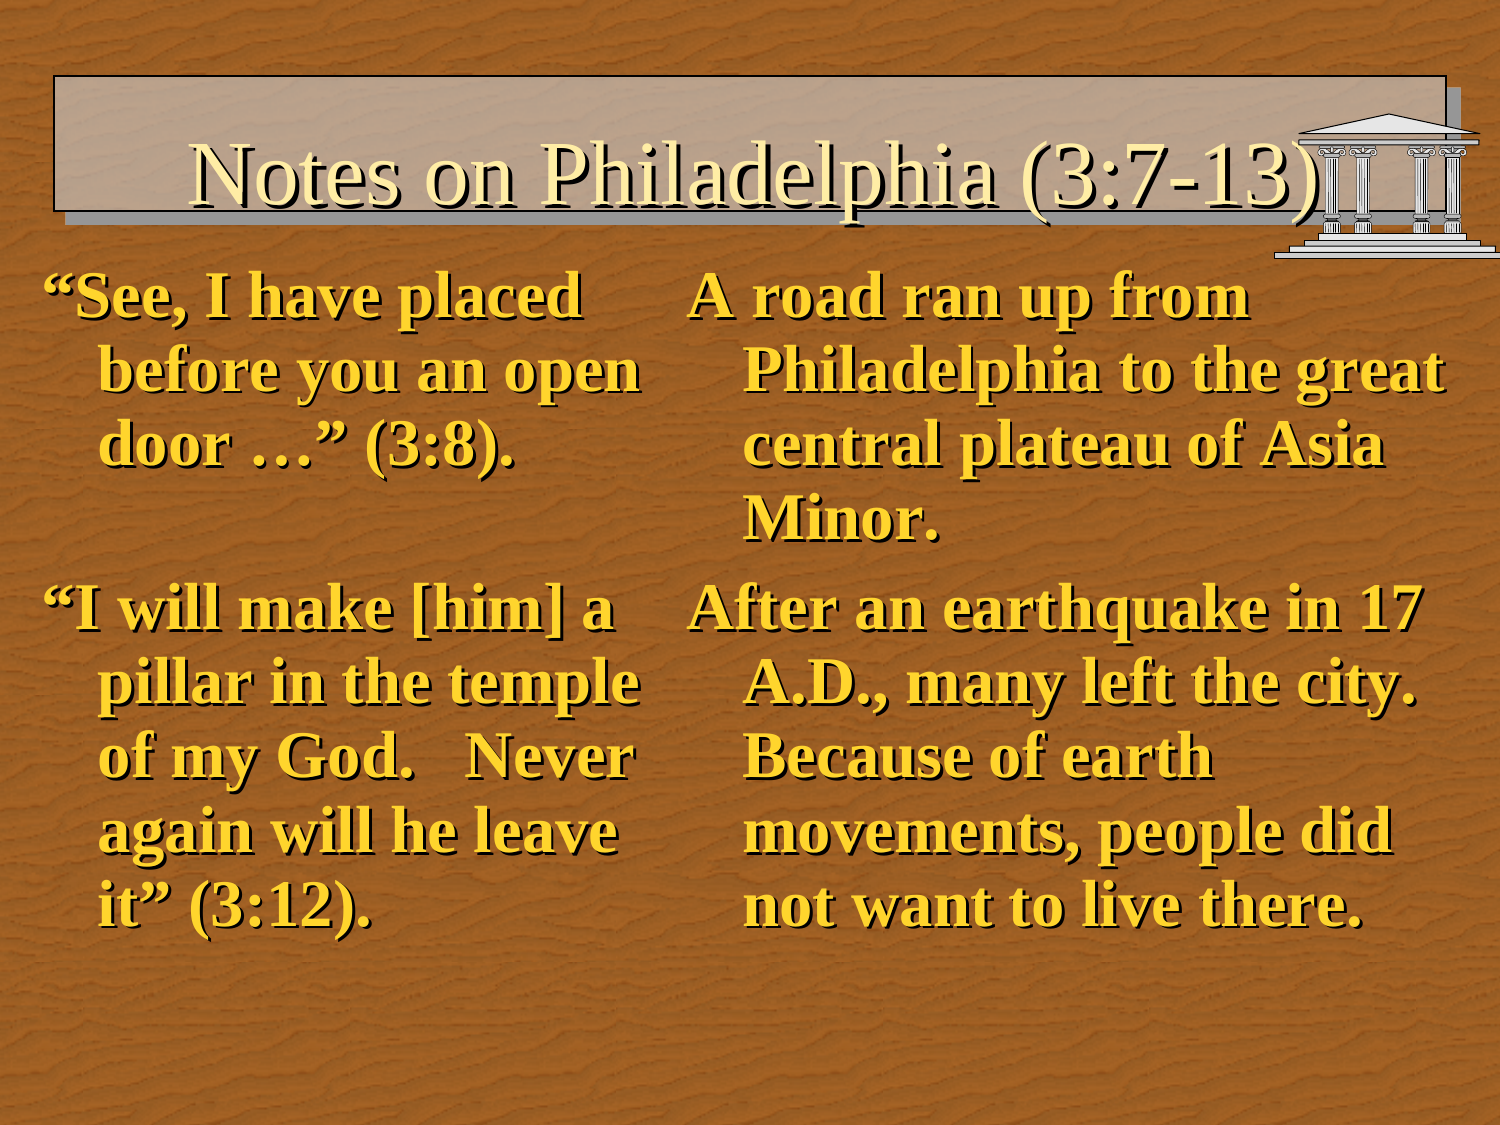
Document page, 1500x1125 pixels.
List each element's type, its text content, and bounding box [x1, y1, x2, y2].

list “See, I have placed before you an open door …” (3:8). “I will make [him] a pillar in the temple of my God. Never again will he leave it” (3:12). [26, 249, 671, 949]
title Notes on Philadelphia (3:7-13) [73, 79, 1436, 249]
picture [0, 0, 1500, 1125]
list A road ran up from Philadelphia to the great central plateau of Asia Minor. After an earthquake in 17 A.D., many left the city. Because of earth movements, people did not want to live there. [671, 249, 1474, 949]
